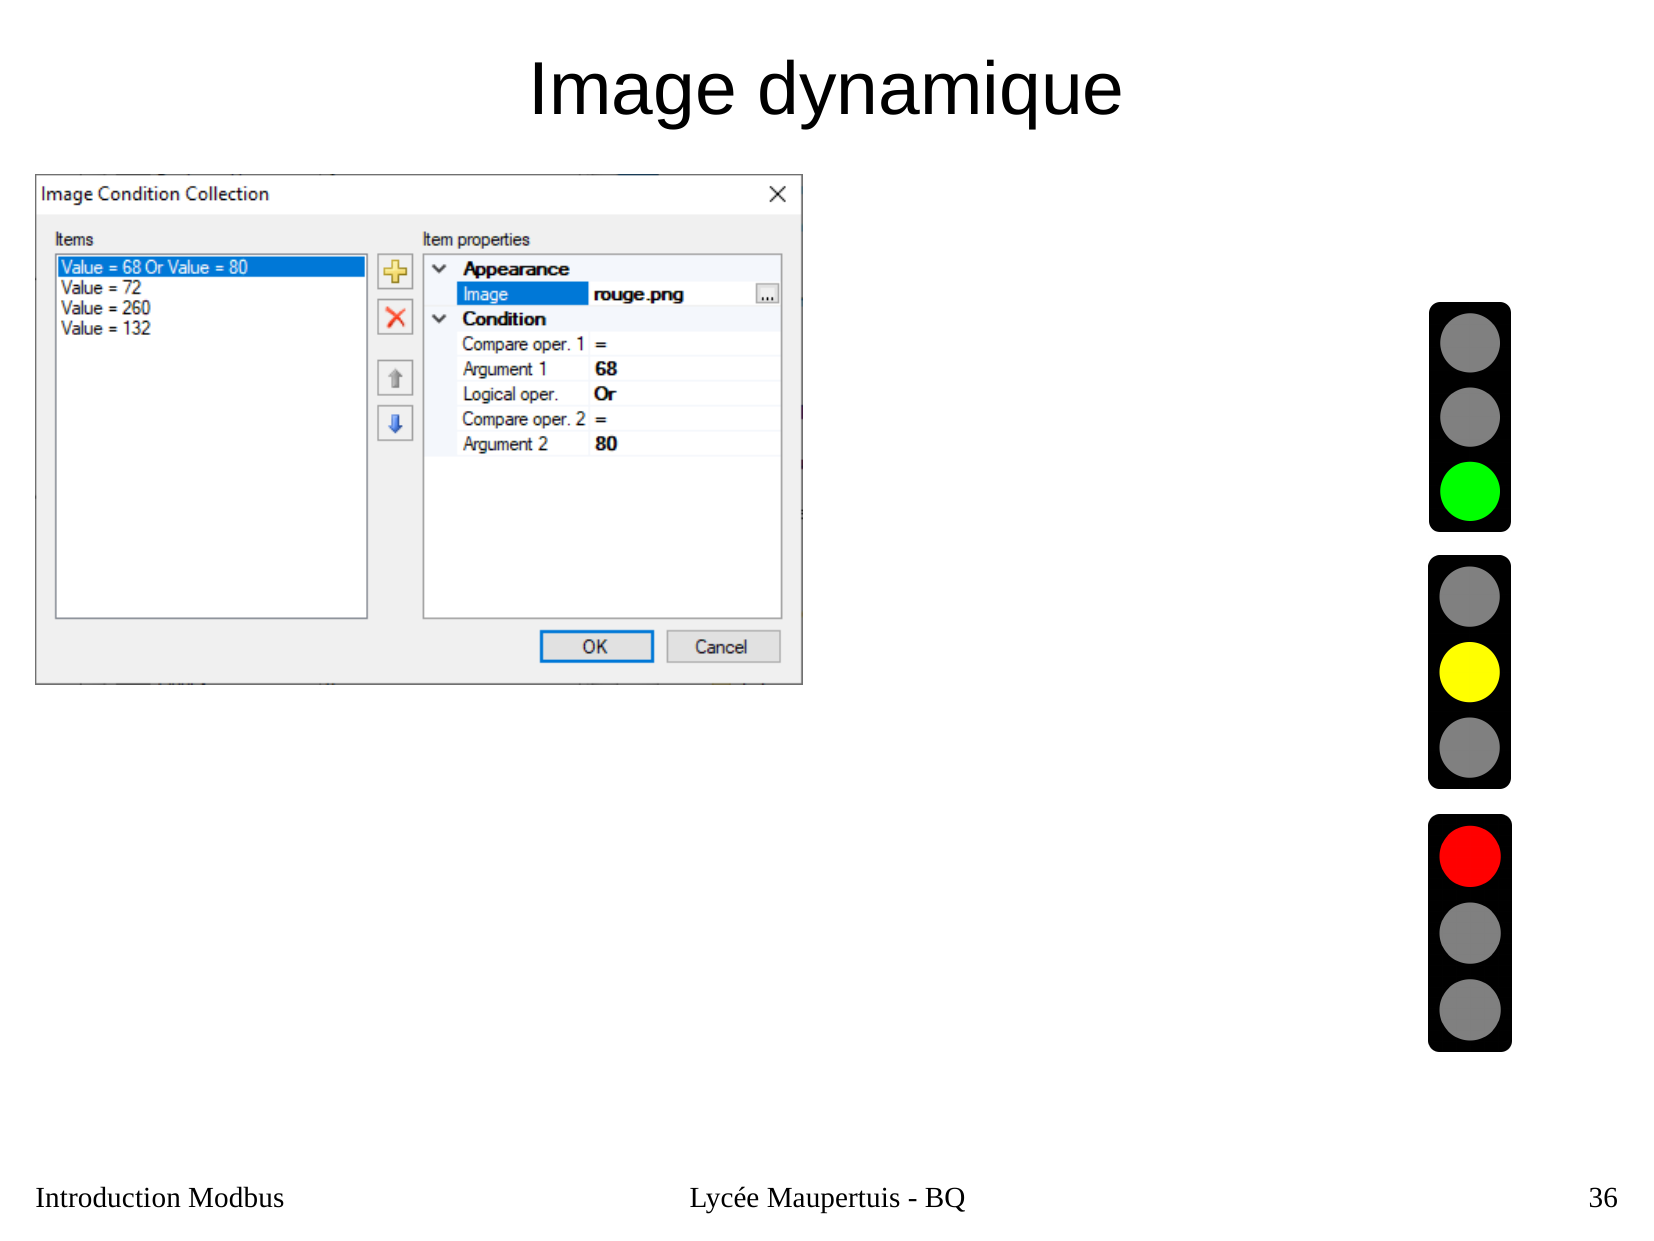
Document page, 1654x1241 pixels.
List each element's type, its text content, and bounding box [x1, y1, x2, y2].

title Image dynamique [35, 35, 1619, 142]
picture [35, 174, 803, 686]
picture [1429, 302, 1511, 532]
picture [1428, 814, 1512, 1052]
picture [1428, 555, 1511, 789]
